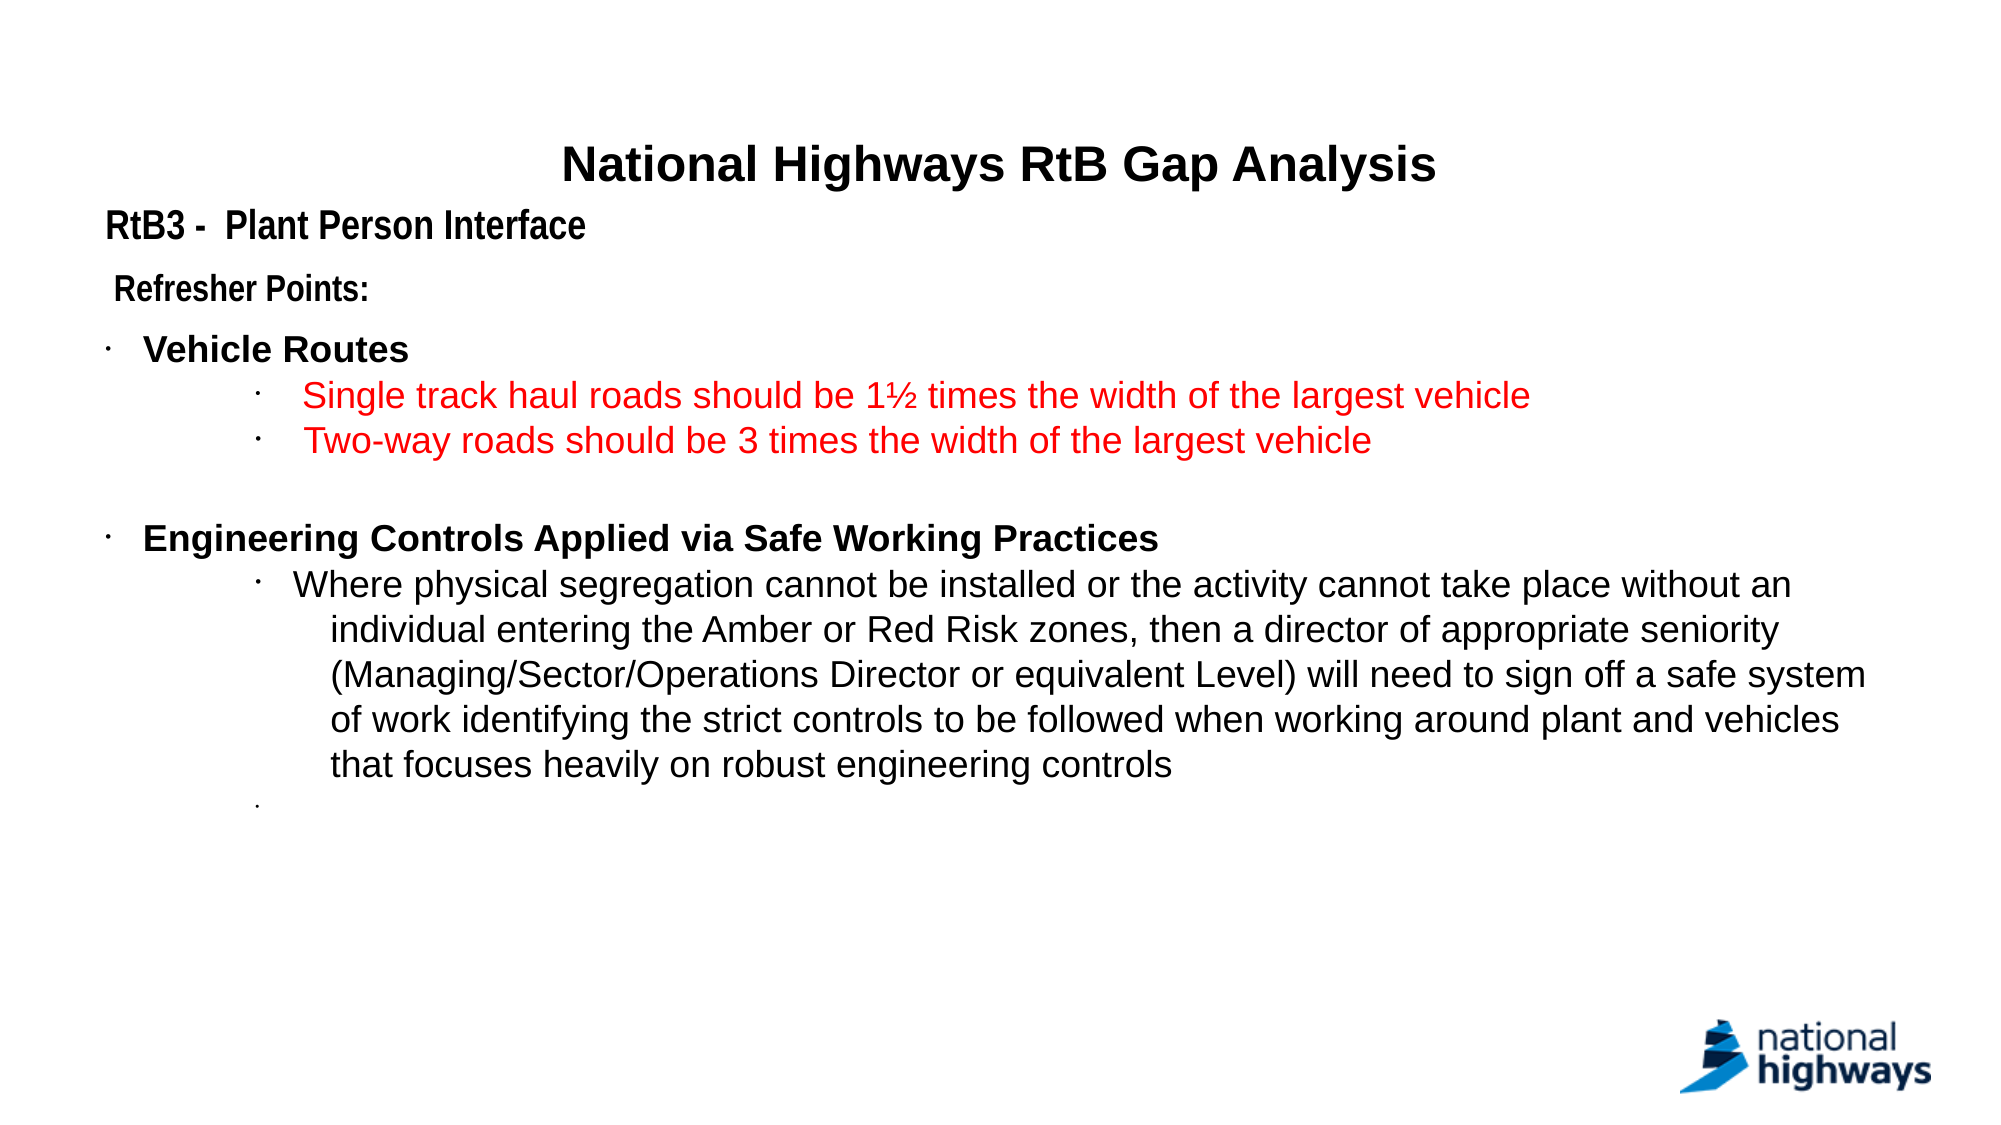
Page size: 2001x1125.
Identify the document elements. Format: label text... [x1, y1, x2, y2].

title National Highways RtB Gap Analysis [88, 113, 1911, 218]
list RtB3 - Plant Person Interface Refresher Points: Vehicle Routes Single track haul roads should be 1½ times the width of the largest vehicle Two-way roads should be 3 times the width of the largest vehicle Engineering Controls Applied via Safe Working Practices Where physical segregation cannot be installed or the activity cannot take place without an individual entering the Amber or Red Risk zones, then a director of appropriate seniority (Managing/Sector/Operations Director or equivalent Level) will need to sign off a safe system of work identifying the strict controls to be followed when working around plant and vehicles that focuses heavily on robust engineering controls [90, 195, 1910, 1075]
